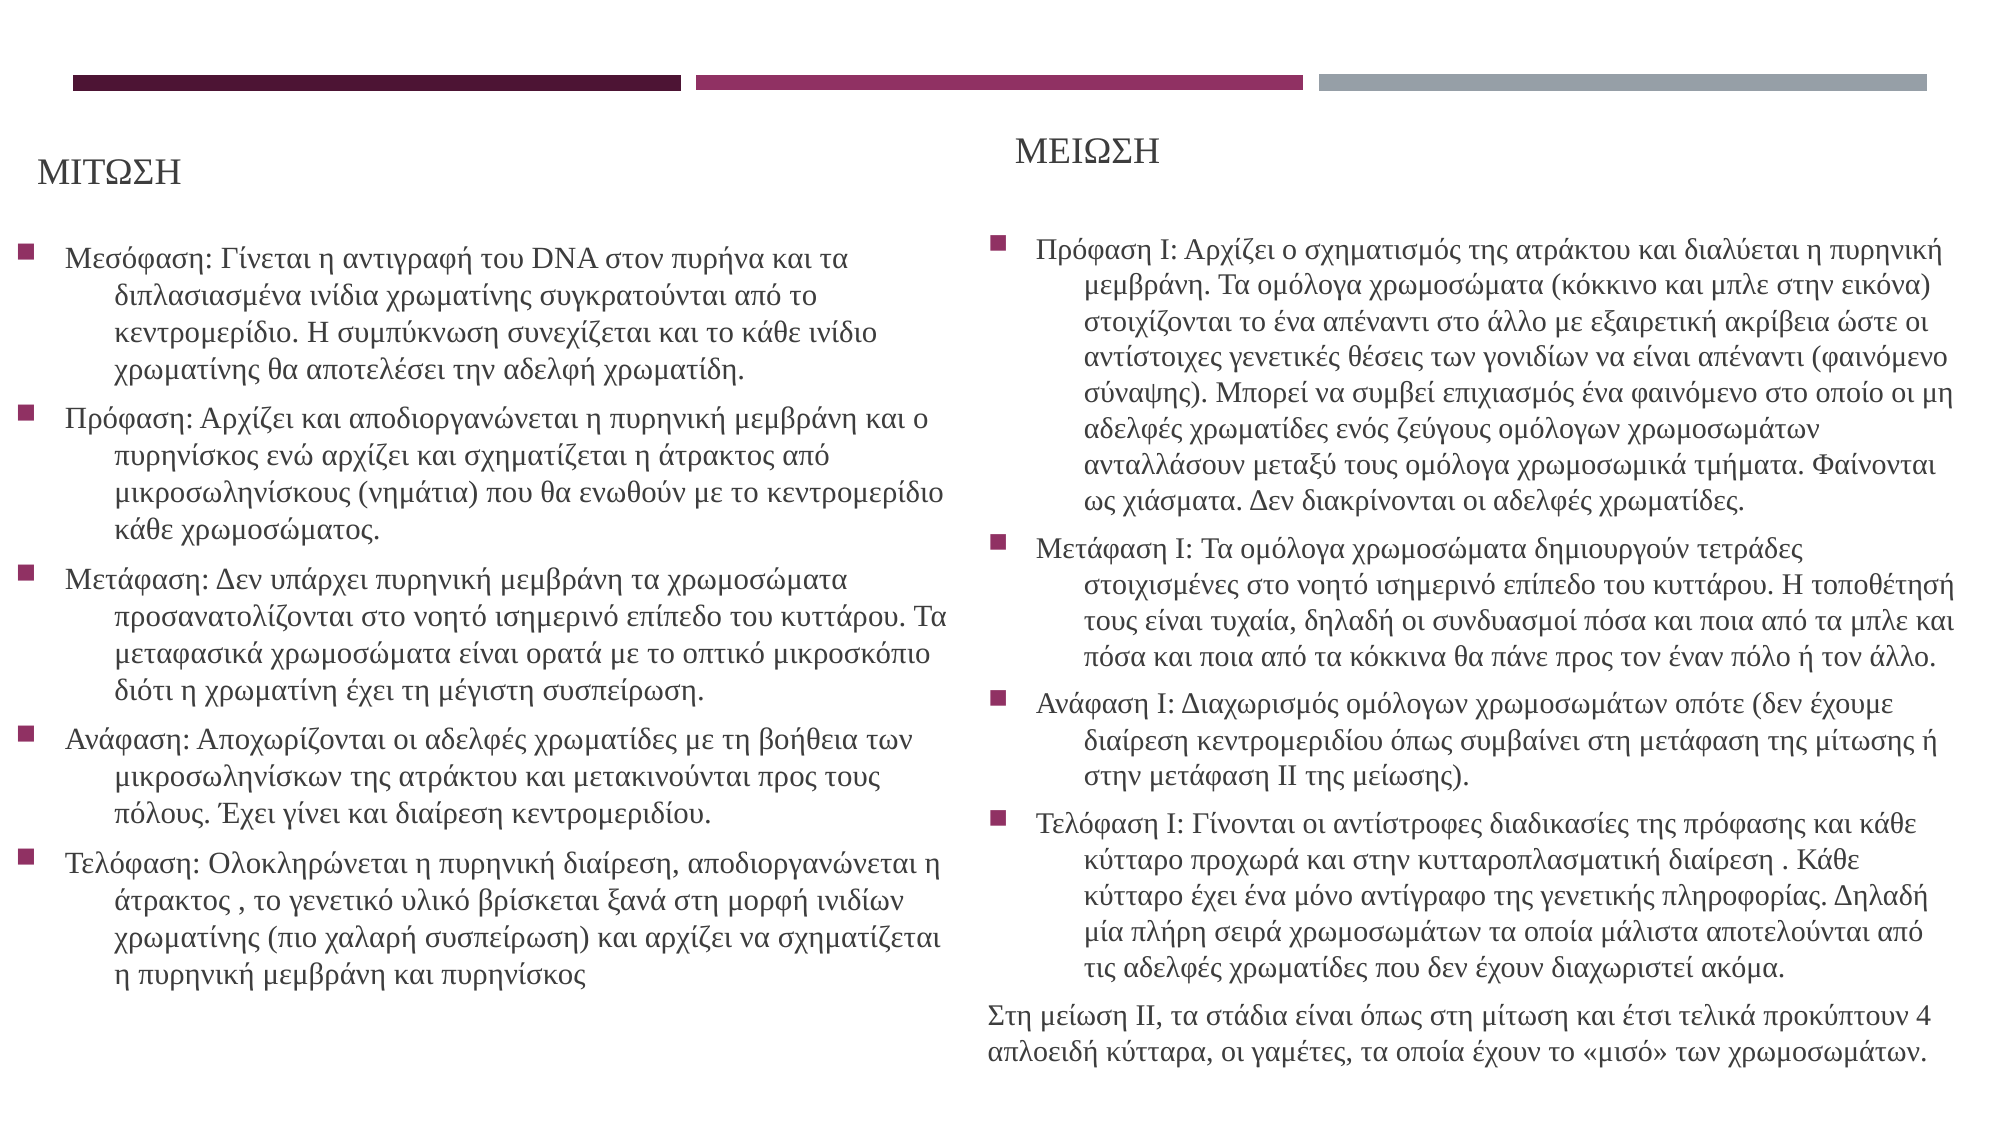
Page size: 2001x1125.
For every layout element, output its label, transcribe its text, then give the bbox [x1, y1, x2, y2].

list ΜΙΤΩΣΗ [22, 125, 857, 214]
list Μεσόφαση: Γίνεται η αντιγραφή του DNA στον πυρήνα και τα διπλασιασμένα ινίδια χρωματίνης συγκρατούνται από το κεντρομερίδιο. Η συμπύκνωση συνεχίζεται και το κάθε ινίδιο χρωματίνης θα αποτελέσει την αδελφή χρωματίδη. Πρόφαση: Αρχίζει και αποδιοργανώνεται η πυρηνική μεμβράνη και ο πυρηνίσκος ενώ αρχίζει και σχηματίζεται η άτρακτος από μικροσωληνίσκους (νημάτια) που θα ενωθούν με το κεντρομερίδιο κάθε χρωμοσώματος. Μετάφαση: Δεν υπάρχει πυρηνική μεμβράνη τα χρωμοσώματα προσανατολίζονται στο νοητό ισημερινό επίπεδο του κυττάρου. Τα μεταφασικά χρωμοσώματα είναι ορατά με το οπτικό μικροσκόπιο διότι η χρωματίνη έχει τη μέγιστη συσπείρωση. Ανάφαση: Αποχωρίζονται οι αδελφές χρωματίδες με τη βοήθεια των μικροσωληνίσκων της ατράκτου και μετακινούνται προς τους πόλους. Έχει γίνει και διαίρεση κεντρομεριδίου. Τελόφαση: Ολοκληρώνεται η πυρηνική διαίρεση, αποδιοργανώνεται η άτρακτος , το γενετικό υλικό βρίσκεται ξανά στη μορφή ινιδίων χρωματίνης (πιο χαλαρή συσπείρωση) και αρχίζει να σχηματίζεται η πυρηνική μεμβράνη και πυρηνίσκος [0, 228, 972, 1000]
list ΜΕΙΩΣΗ [999, 103, 1835, 194]
list Πρόφαση Ι: Αρχίζει ο σχηματισμός της ατράκτου και διαλύεται η πυρηνική μεμβράνη. Τα ομόλογα χρωμοσώματα (κόκκινο και μπλε στην εικόνα) στοιχίζονται το ένα απέναντι στο άλλο με εξαιρετική ακρίβεια ώστε οι αντίστοιχες γενετικές θέσεις των γονιδίων να είναι απέναντι (φαινόμενο σύναψης). Μπορεί να συμβεί επιχιασμός ένα φαινόμενο στο οποίο οι μη αδελφές χρωματίδες ενός ζεύγους ομόλογων χρωμοσωμάτων ανταλλάσουν μεταξύ τους ομόλογα χρωμοσωμικά τμήματα. Φαίνονται ως χιάσματα. Δεν διακρίνονται οι αδελφές χρωματίδες. Μετάφαση Ι: Τα ομόλογα χρωμοσώματα δημιουργούν τετράδες στοιχισμένες στο νοητό ισημερινό επίπεδο του κυττάρου. Η τοποθέτησή τους είναι τυχαία, δηλαδή οι συνδυασμοί πόσα και ποια από τα μπλε και πόσα και ποια από τα κόκκινα θα πάνε προς τον έναν πόλο ή τον άλλο. Ανάφαση Ι: Διαχωρισμός ομόλογων χρωμοσωμάτων οπότε (δεν έχουμε διαίρεση κεντρομεριδίου όπως συμβαίνει στη μετάφαση της μίτωσης ή στην μετάφαση ΙΙ της μείωσης). Τελόφαση Ι: Γίνονται οι αντίστροφες διαδικασίες της πρόφασης και κάθε κύτταρο προχωρά και στην κυτταροπλασματική διαίρεση . Κάθε κύτταρο έχει ένα μόνο αντίγραφο της γενετικής πληροφορίας. Δηλαδή μία πλήρη σειρά χρωμοσωμάτων τα οποία μάλιστα αποτελούνται από τις αδελφές χρωματίδες που δεν έχουν διαχωριστεί ακόμα. Στη μείωση II, τα στάδια είναι όπως στη μίτωση και έτσι τελικά προκύπτουν 4 απλοειδή κύτταρα, οι γαμέτες, τα οποία έχουν το «μισό» των χρωμοσωμάτων. [972, 210, 1978, 1086]
